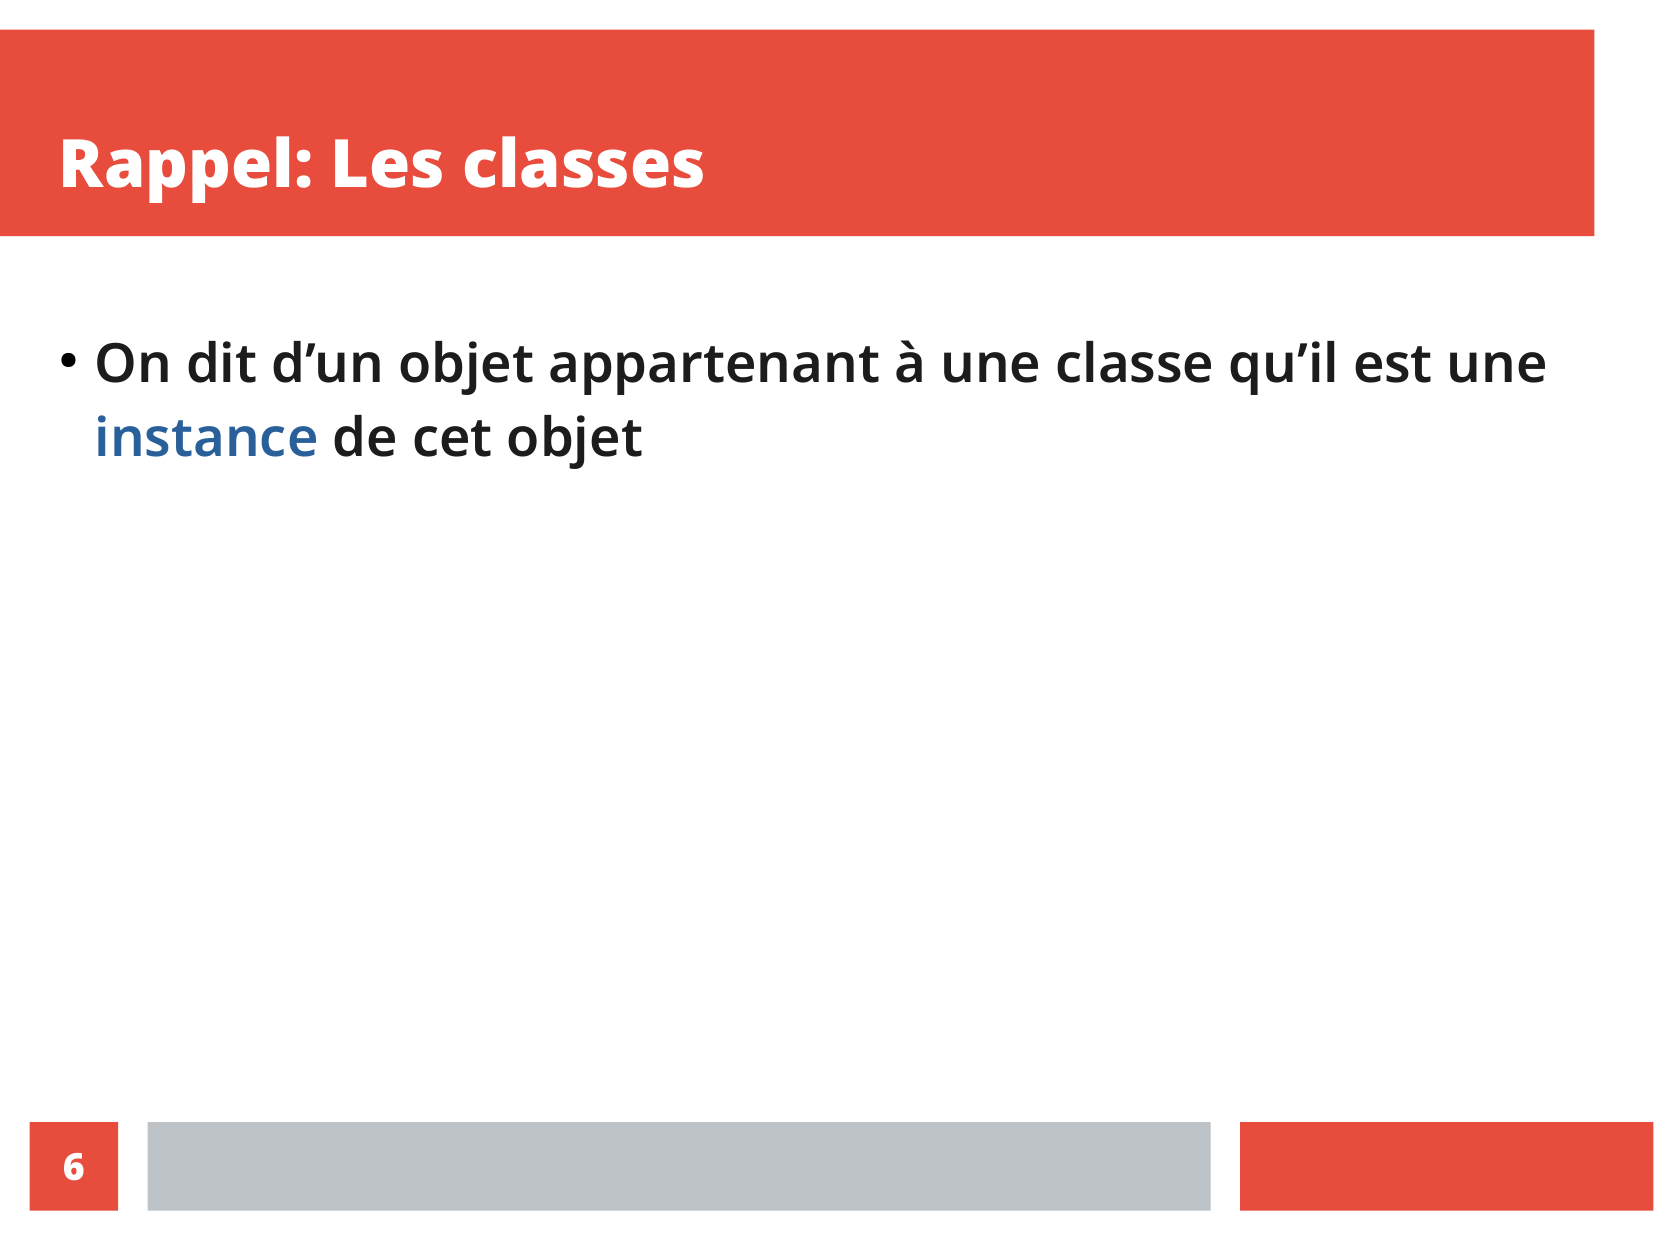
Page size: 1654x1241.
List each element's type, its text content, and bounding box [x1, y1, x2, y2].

title Rappel: Les classes [59, 59, 1595, 207]
list On dit d’un objet appartenant à une classe qu’il est une instance de cet objet [59, 324, 1565, 1093]
